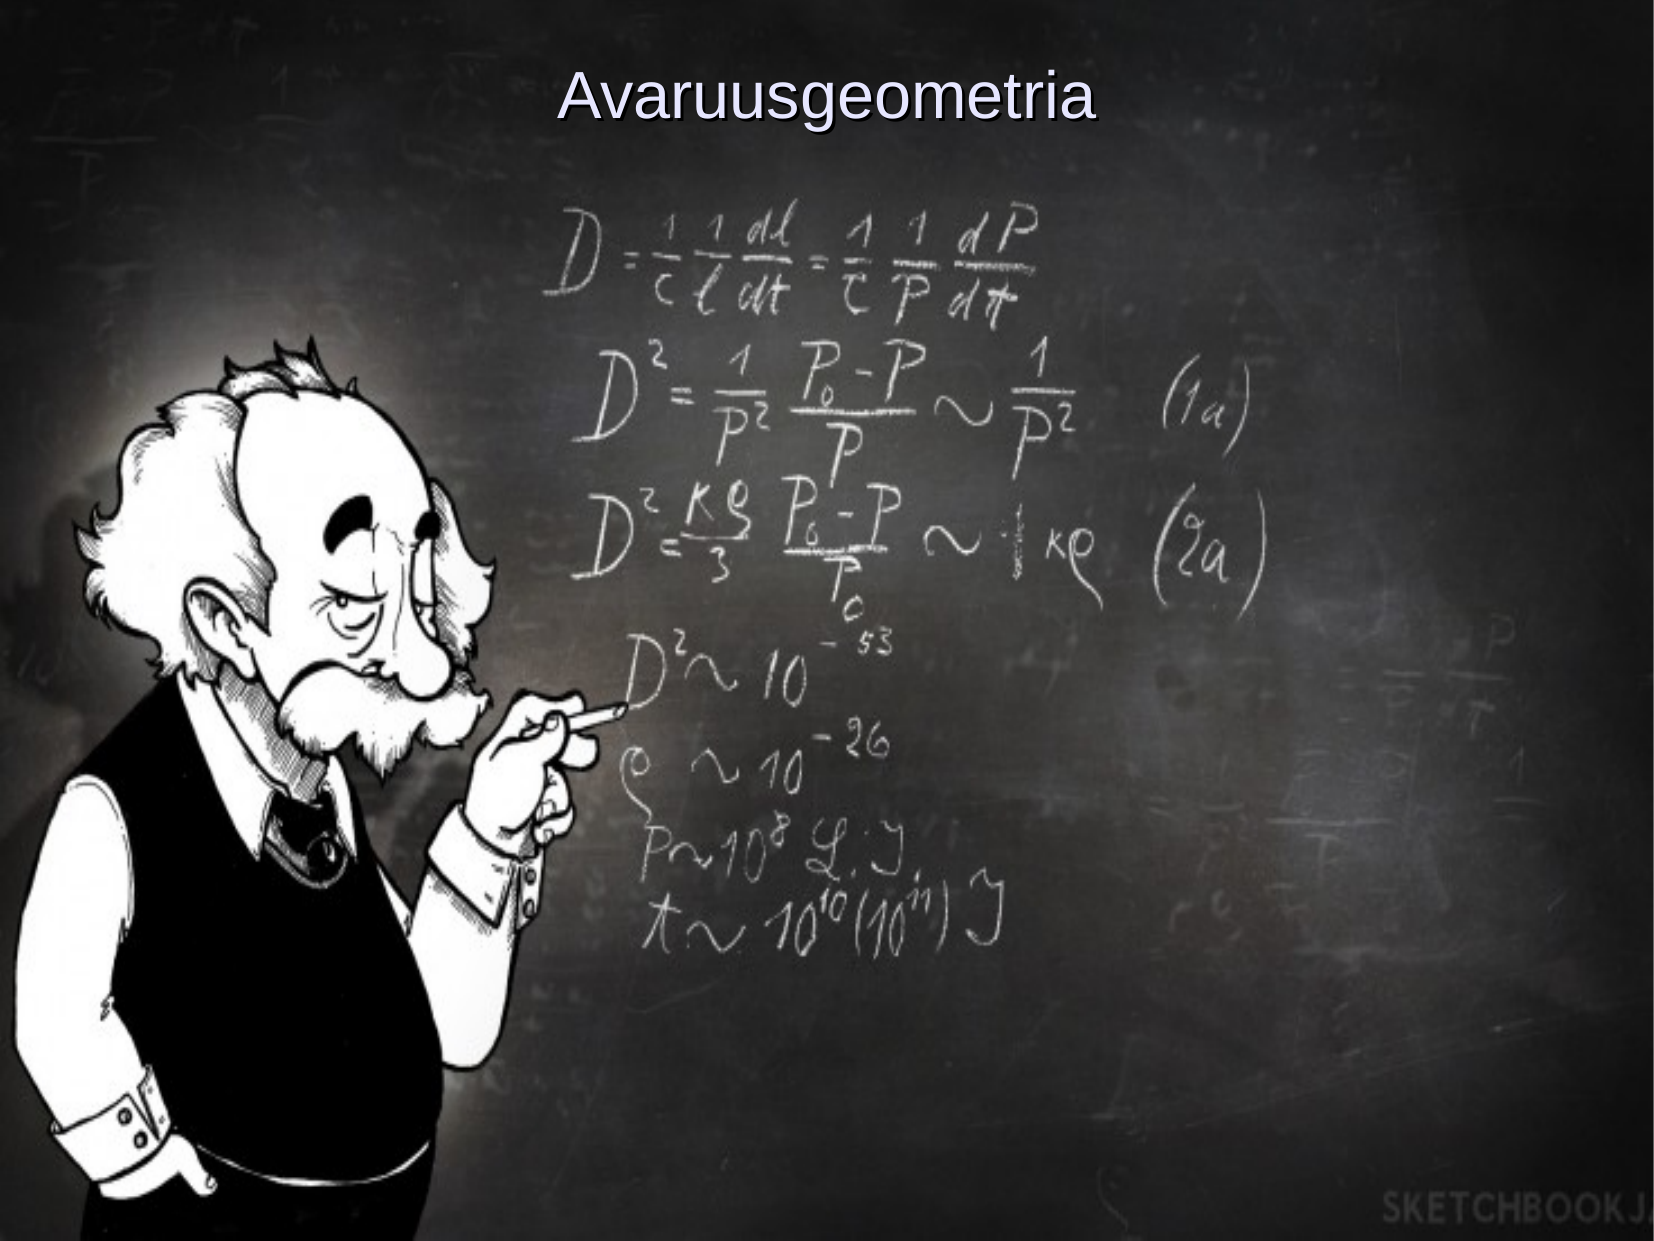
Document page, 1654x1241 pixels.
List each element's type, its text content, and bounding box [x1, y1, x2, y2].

title Avaruusgeometria [82, 49, 1571, 142]
picture [0, 0, 1654, 1241]
